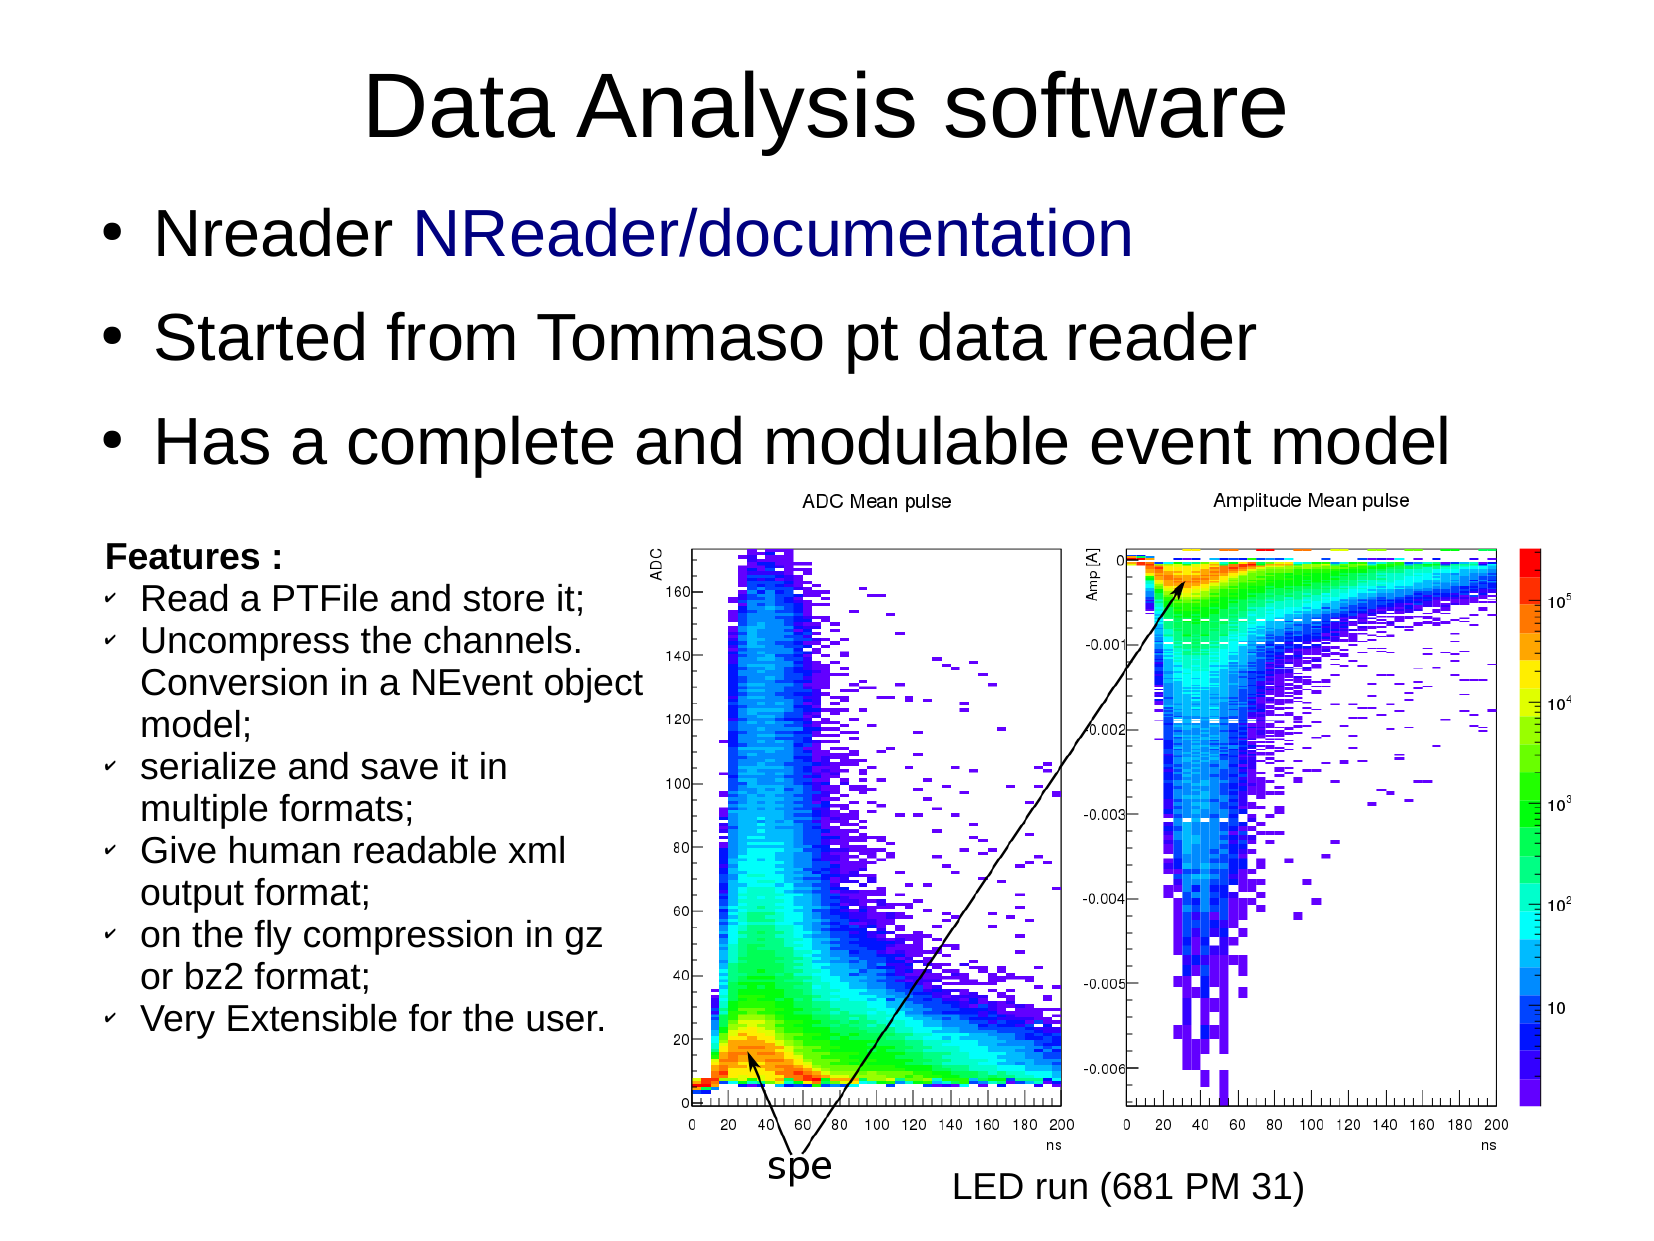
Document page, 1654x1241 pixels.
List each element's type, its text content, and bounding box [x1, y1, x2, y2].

text_box Features : Read a PTFile and store it; Uncompress the channels. Conversion in a NEvent object model; serialize and save it in multiple formats; Give human readable xml output format; on the fly compression in gz or bz2 format; Very Extensible for the user. [90, 528, 645, 1090]
list Nreader NReader/documentation Started from Tommaso pt data reader Has a complete and modulable event model [82, 195, 1571, 915]
text_box LED run (681 PM 31) [937, 1158, 1321, 1216]
title Data Analysis software [82, 2, 1571, 195]
picture [645, 479, 1571, 1187]
